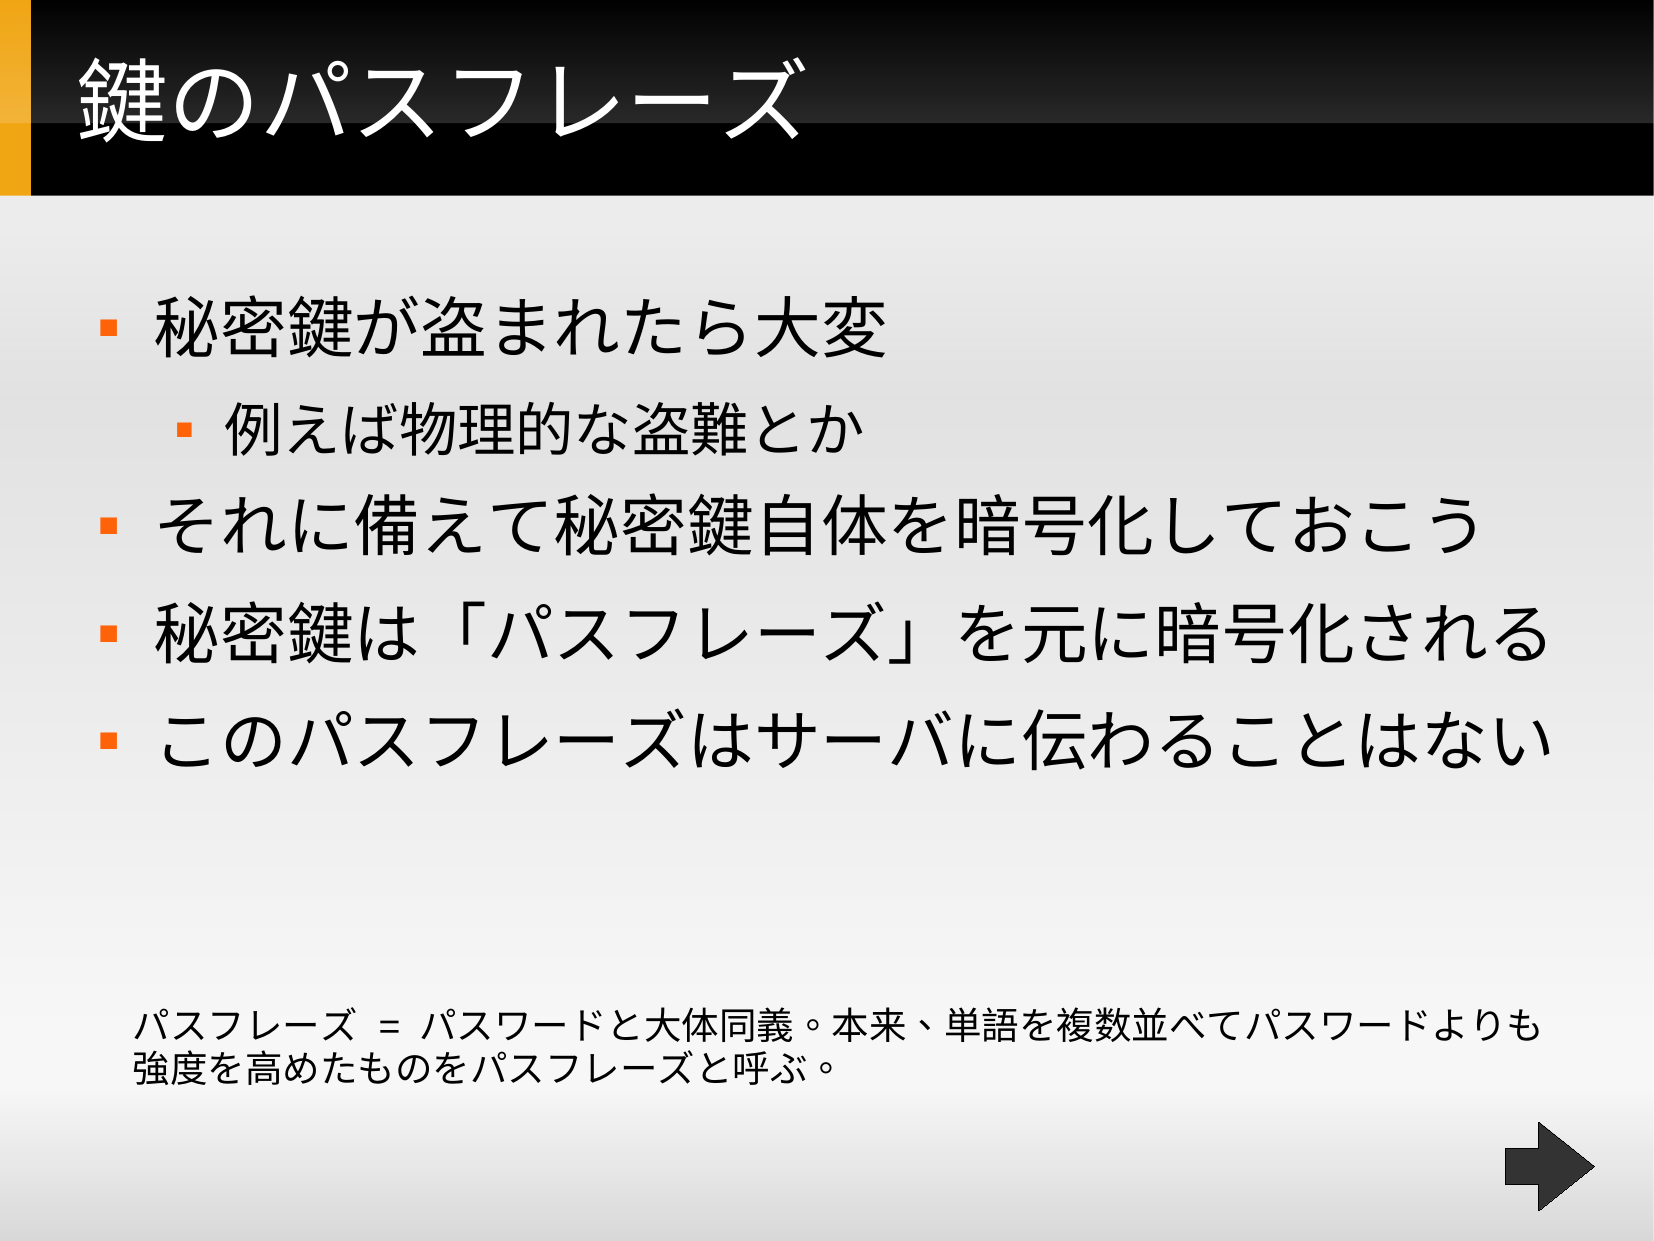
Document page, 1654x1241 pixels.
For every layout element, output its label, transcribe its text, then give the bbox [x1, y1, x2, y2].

text_box [1505, 1122, 1595, 1211]
title 鍵のパスフレーズ [76, 7, 1565, 200]
text_box パスフレーズ = パスワードと大体同義。本来、単語を複数並べてパスワードよりも強度を高めたものをパスフレーズと呼ぶ。 [118, 997, 1565, 1100]
list 秘密鍵が盗まれたら大変 例えば物理的な盗難とか それに備えて秘密鍵自体を暗号化しておこう 秘密鍵は「パスフレーズ」を元に暗号化される このパスフレーズはサーバに伝わることはない [82, 290, 1571, 886]
picture [0, 0, 1654, 1241]
